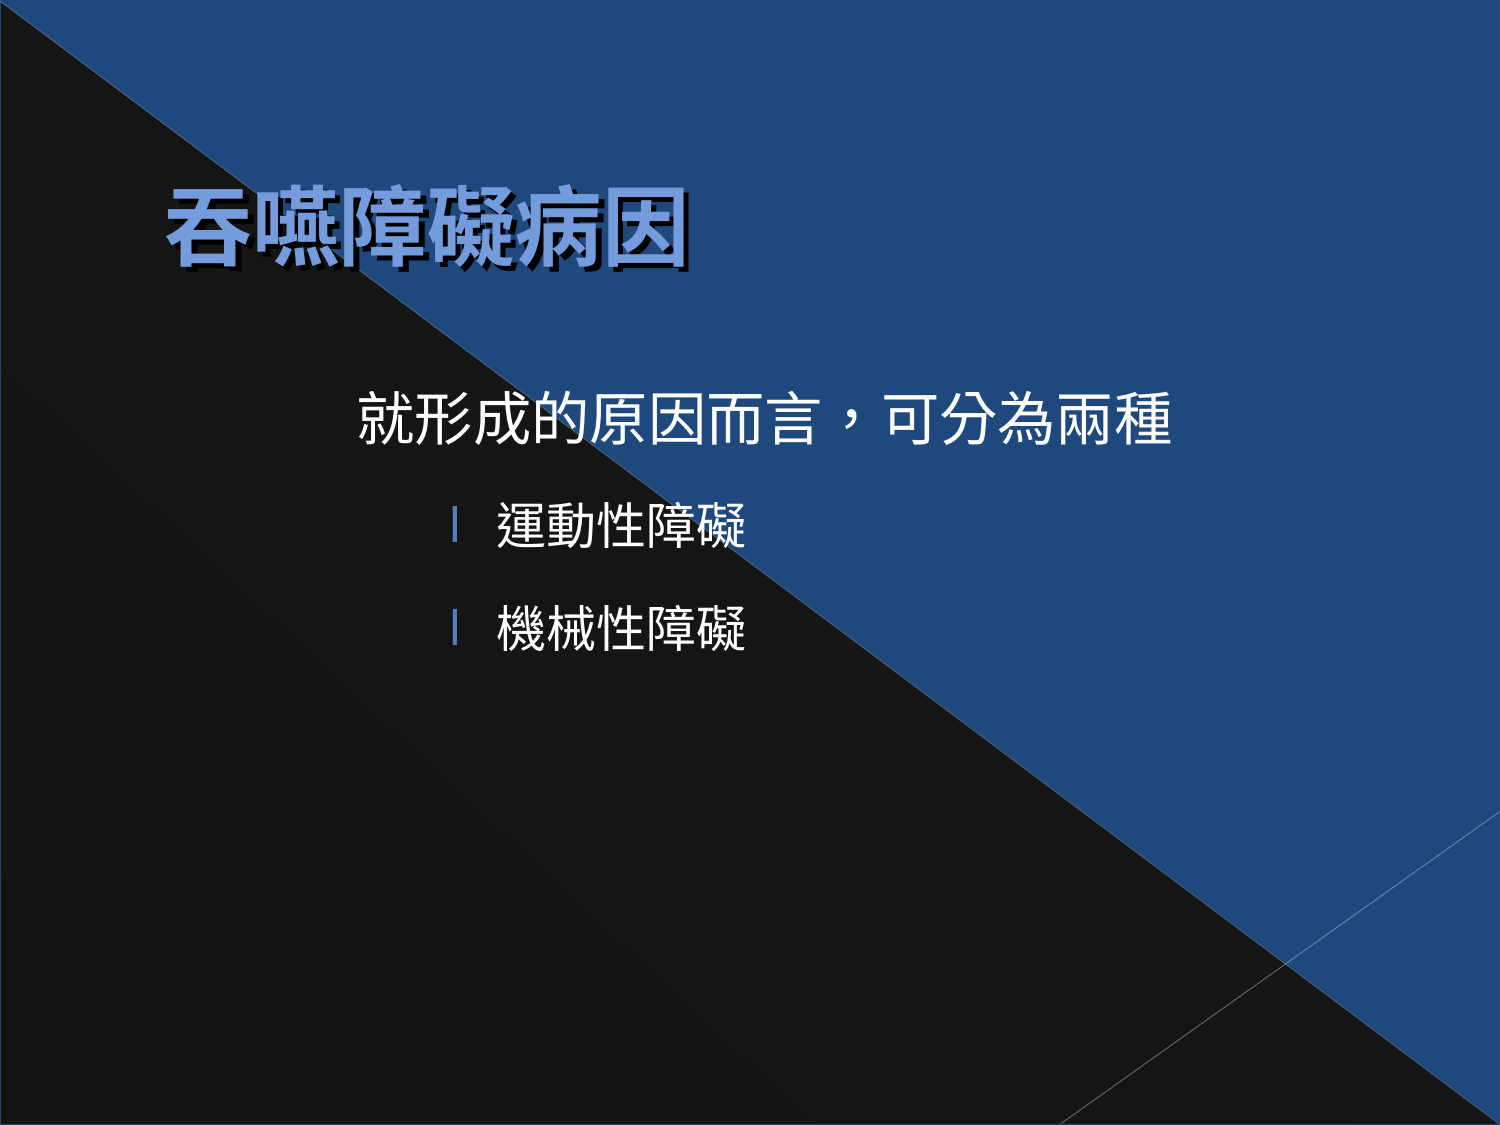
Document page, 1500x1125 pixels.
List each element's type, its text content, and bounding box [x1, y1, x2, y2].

list 就形成的原因而言，可分為兩種 運動性障礙 機械性障礙 [257, 339, 1348, 1038]
title 吞嚥障礙病因 [70, 164, 1421, 352]
